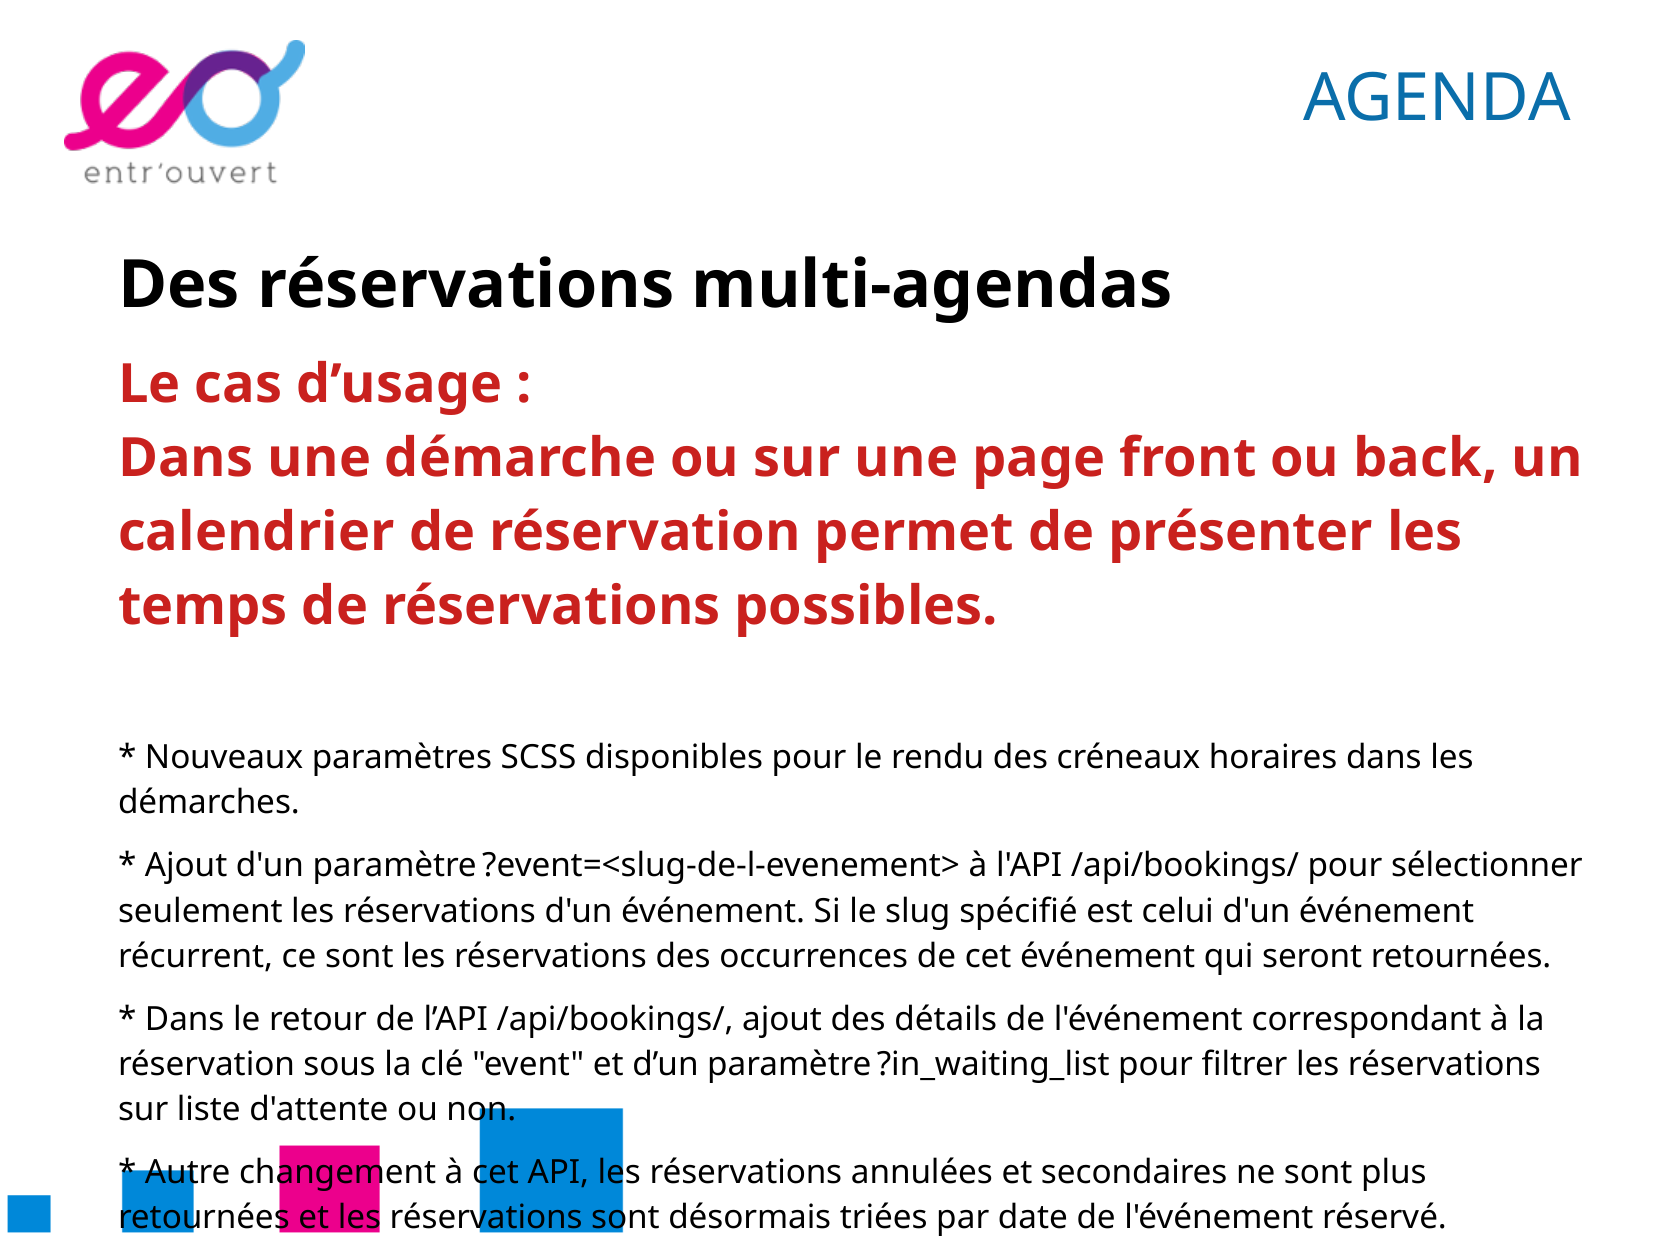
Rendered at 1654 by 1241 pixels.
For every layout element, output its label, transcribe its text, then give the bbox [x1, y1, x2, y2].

picture [64, 40, 305, 184]
picture [5, 1106, 626, 1235]
picture [554, 1162, 563, 1171]
picture [534, 1163, 541, 1173]
title Agenda [354, 49, 1571, 257]
picture [151, 1163, 158, 1173]
text_box Des réservations multi-agendas Le cas d’usage : Dans une démarche ou sur une page front ou back, un calendrier de réservation permet de présenter les temps de réservations possibles. * Nouveaux paramètres SCSS disponibles pour le rendu des créneaux horaires dans les démarches. * Ajout d'un paramètre ?event=<slug-de-l-evenement> à l'API /api/bookings/ pour sélectionner seulement les réservations d'un événement. Si le slug spécifié est celui d'un événement récurrent, ce sont les réservations des occurrences de cet événement qui seront retournées. * Dans le retour de l’API /api/bookings/, ajout des détails de l'événement correspondant à la réservation sous la clé "event" et d’un paramètre ?in_waiting_list pour filtrer les réservations sur liste d'attente ou non. * Autre changement à cet API, les réservations annulées et secondaires ne sont plus retournées et les réservations sont désormais triées par date de l'événement réservé. [118, 236, 1595, 1161]
